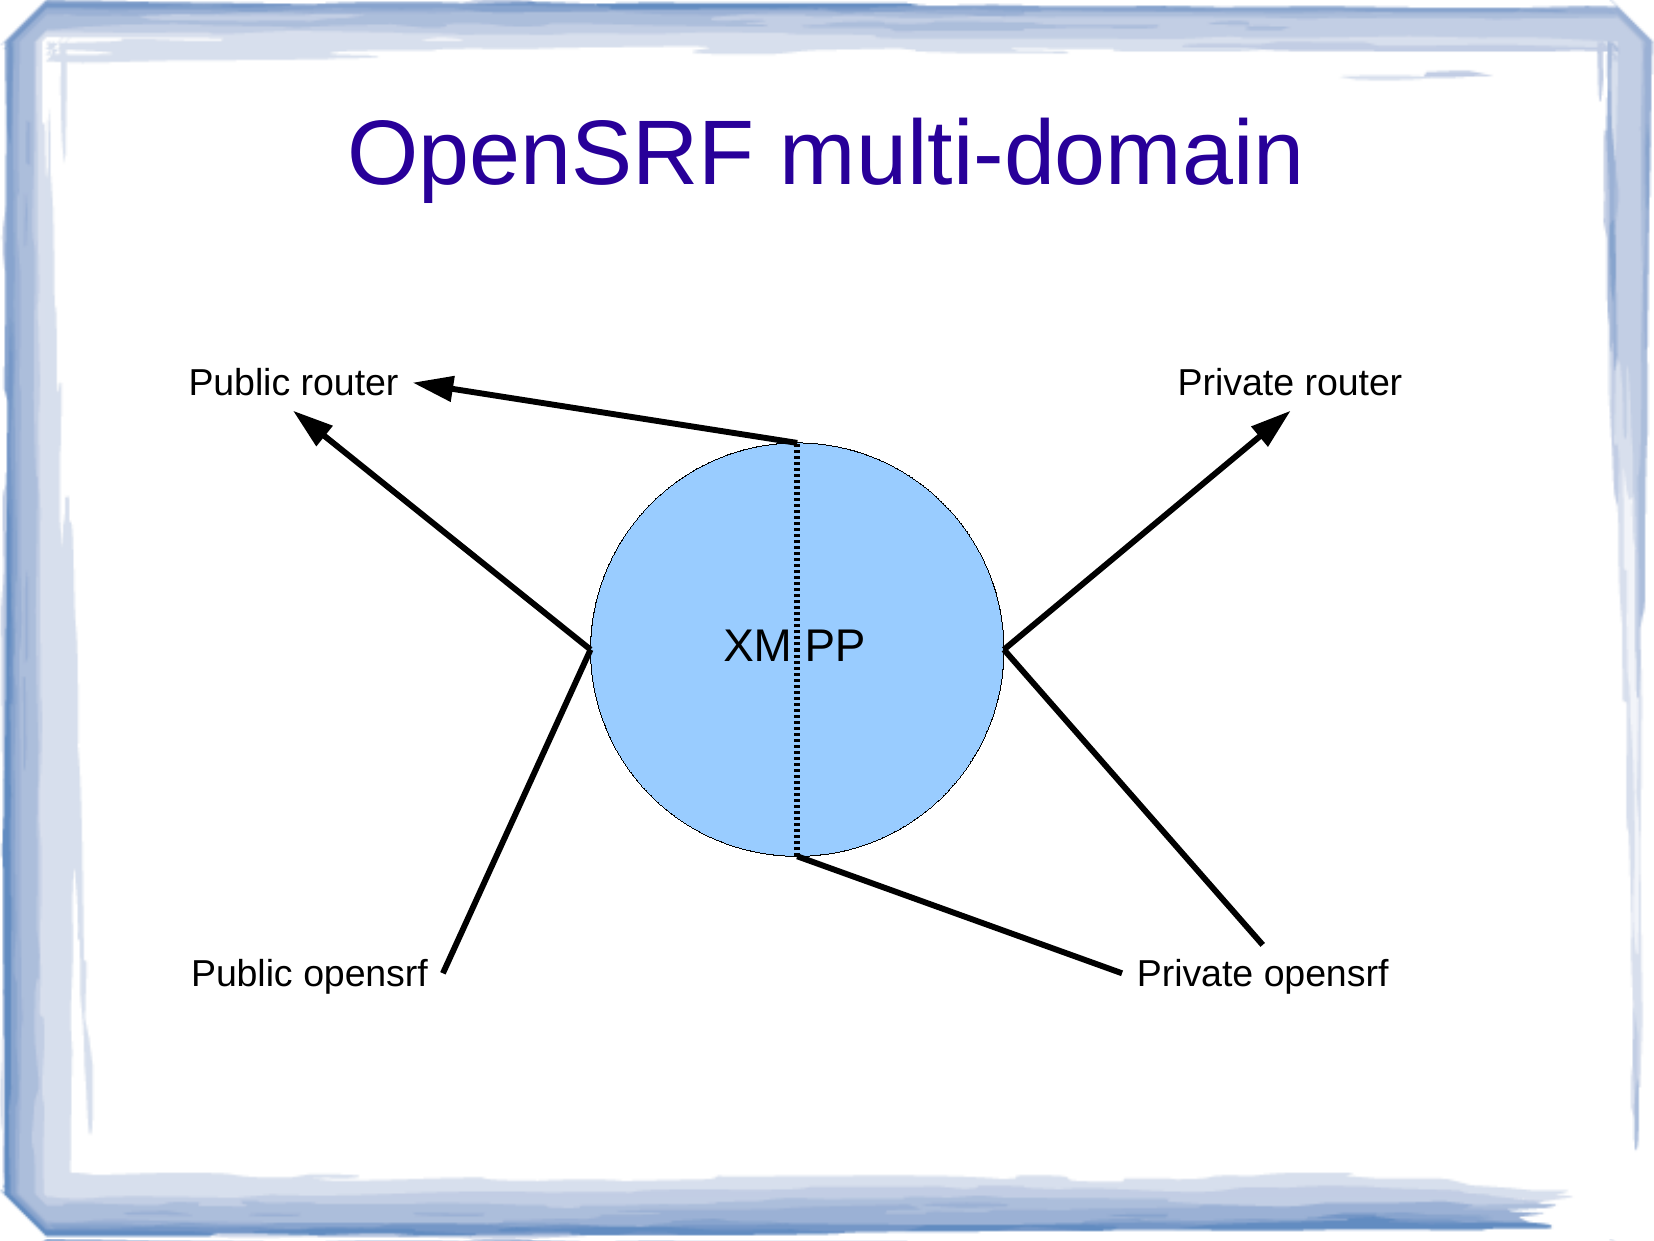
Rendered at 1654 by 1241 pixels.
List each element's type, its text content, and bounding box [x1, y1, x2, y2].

text_box Public opensrf [176, 944, 443, 1002]
title OpenSRF multi-domain [82, 49, 1571, 257]
text_box [590, 442, 1004, 857]
picture [0, 0, 1654, 1241]
text_box Private router [1162, 354, 1418, 412]
text_box Private opensrf [1122, 944, 1404, 1002]
text_box Public router [173, 354, 414, 412]
text_box XM PP [708, 613, 881, 680]
